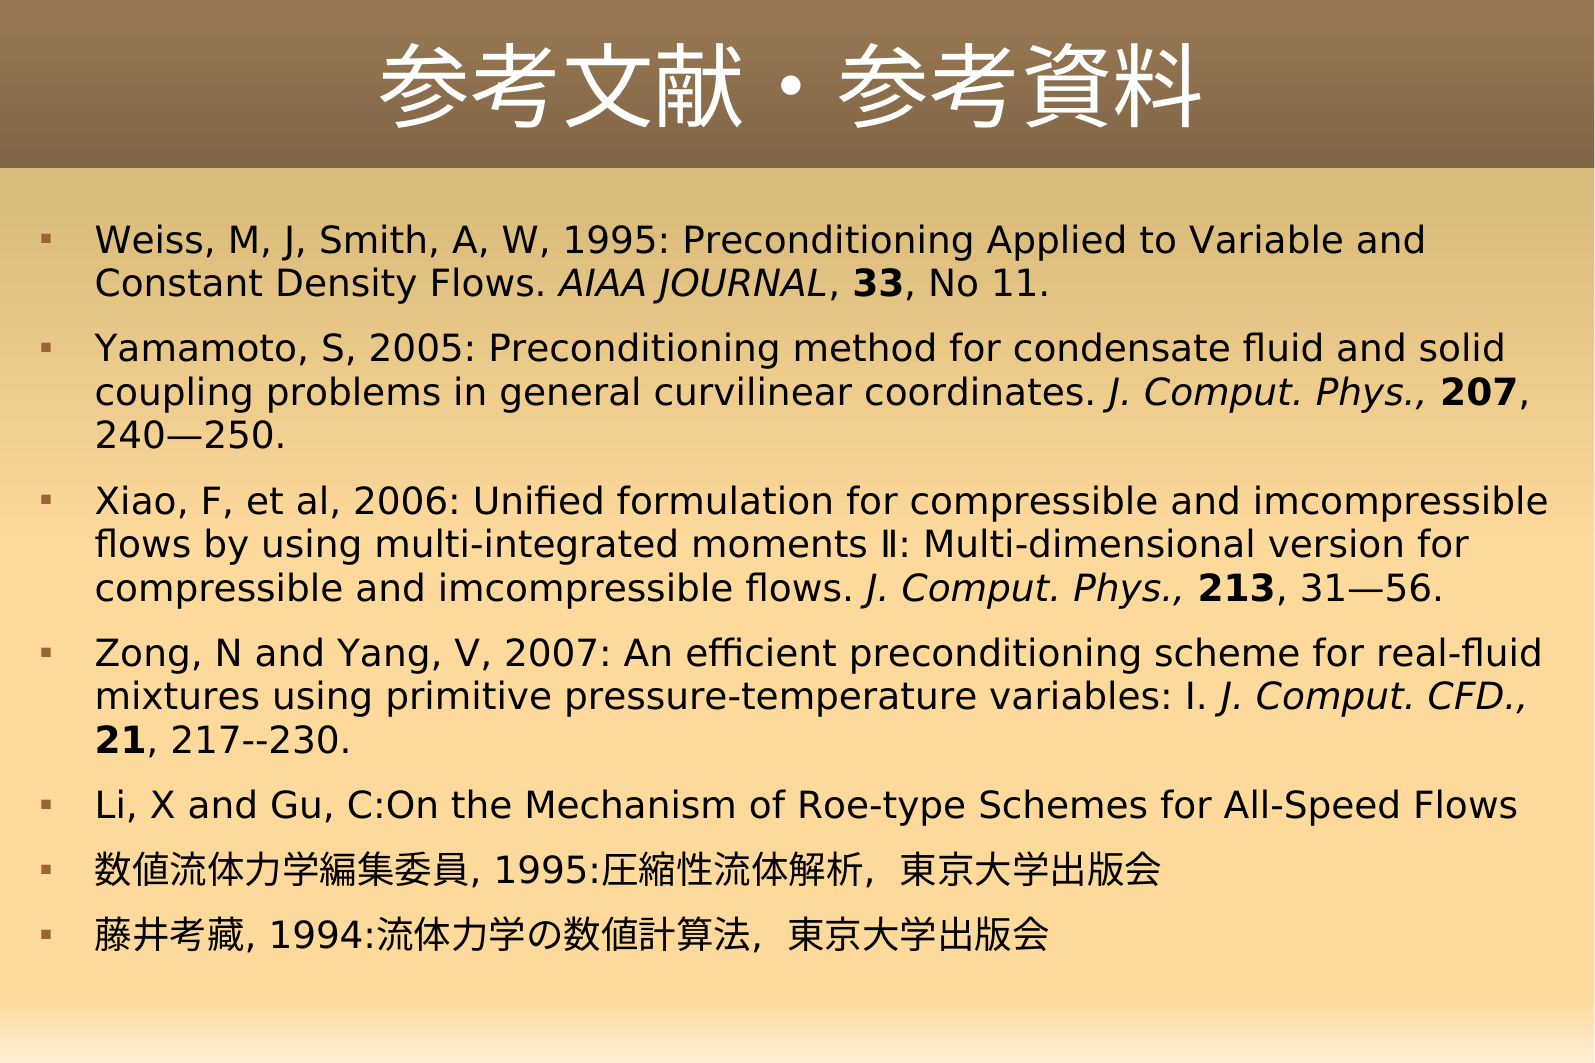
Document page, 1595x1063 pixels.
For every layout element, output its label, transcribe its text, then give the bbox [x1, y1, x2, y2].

list Weiss, M, J, Smith, A, W, 1995: Preconditioning Applied to Variable and Constant Density Flows. AIAA JOURNAL, 33, No 11. Yamamoto, S, 2005: Preconditioning method for condensate fluid and solid coupling problems in general curvilinear coordinates. J. Comput. Phys., 207, 240—250. Xiao, F, et al, 2006: Unified formulation for compressible and imcompressible flows by using multi-integrated moments Ⅱ: Multi-dimensional version for compressible and imcompressible flows. J. Comput. Phys., 213, 31—56. Zong, N and Yang, V, 2007: An efficient preconditioning scheme for real-fluid mixtures using primitive pressure-temperature variables: I. J. Comput. CFD., 21, 217--230. Li, X and Gu, C:On the Mechanism of Roe-type Schemes for All-Speed Flows 数値流体力学編集委員, 1995:圧縮性流体解析, 東京大学出版会 藤井考藏, 1994:流体力学の数値計算法, 東京大学出版会 [23, 218, 1589, 992]
picture [0, 0, 1595, 1063]
title 参考文献・参考資料 [74, 0, 1510, 178]
